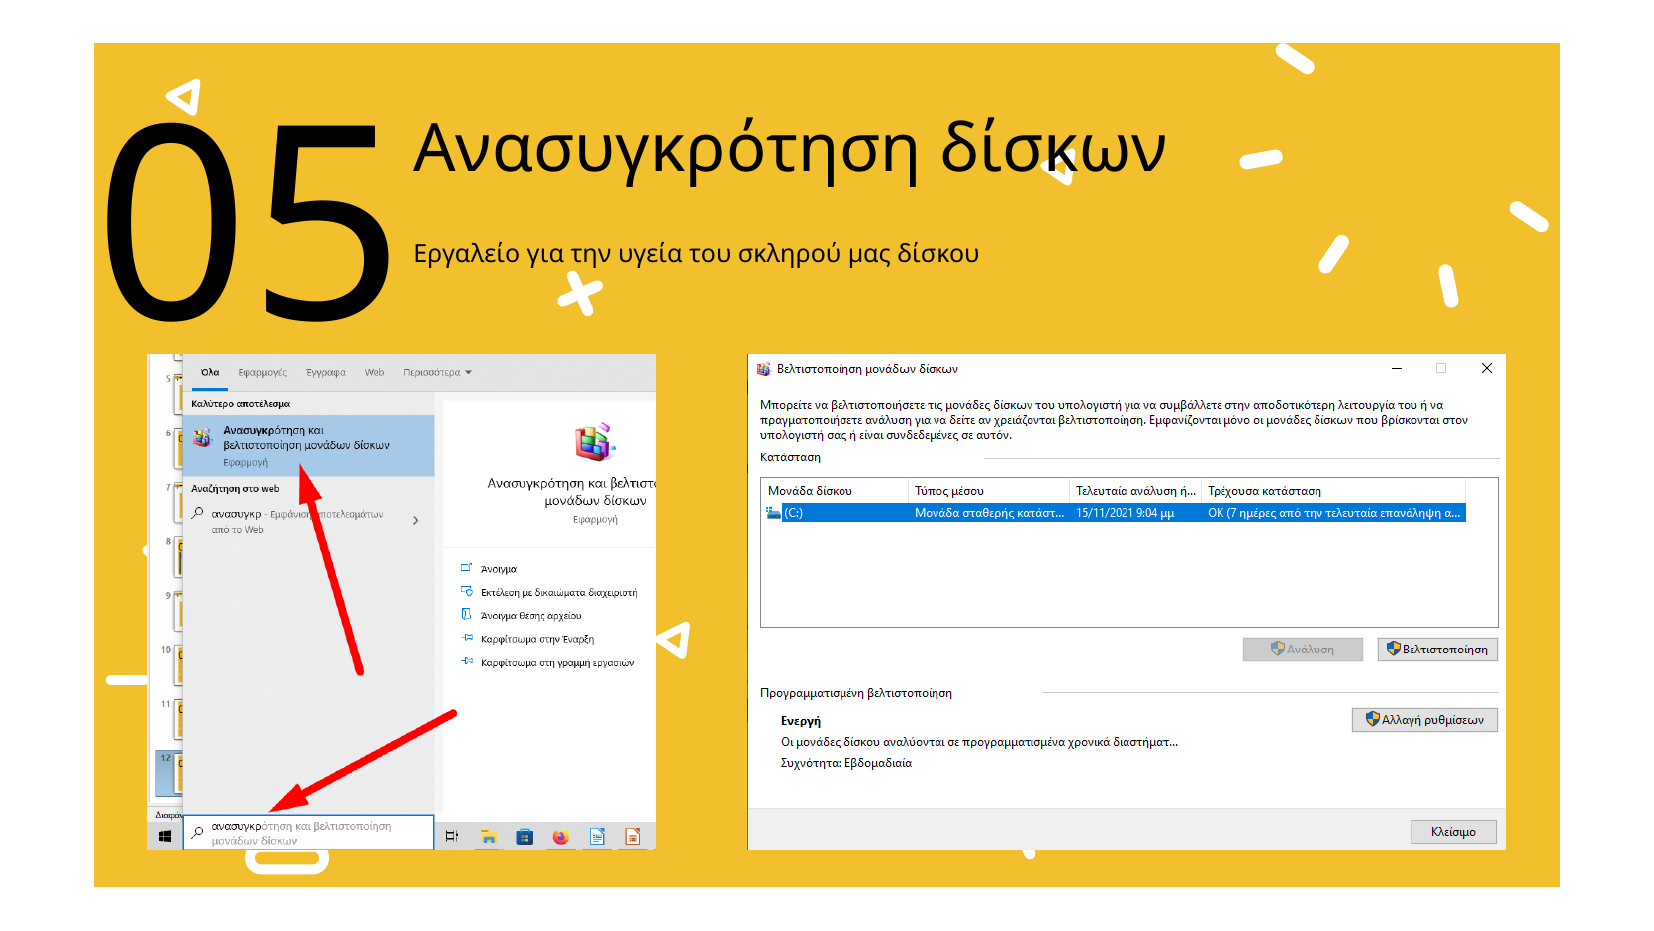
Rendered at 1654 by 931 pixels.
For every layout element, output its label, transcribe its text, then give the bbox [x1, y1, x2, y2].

picture [147, 354, 656, 850]
text_box Εργαλείο για την υγεία του σκληρού μας δίσκου [440, 202, 1074, 305]
title Ανασυγκρότηση δίσκων [440, 54, 1270, 236]
title 05 [94, 29, 440, 399]
picture [747, 354, 1506, 850]
